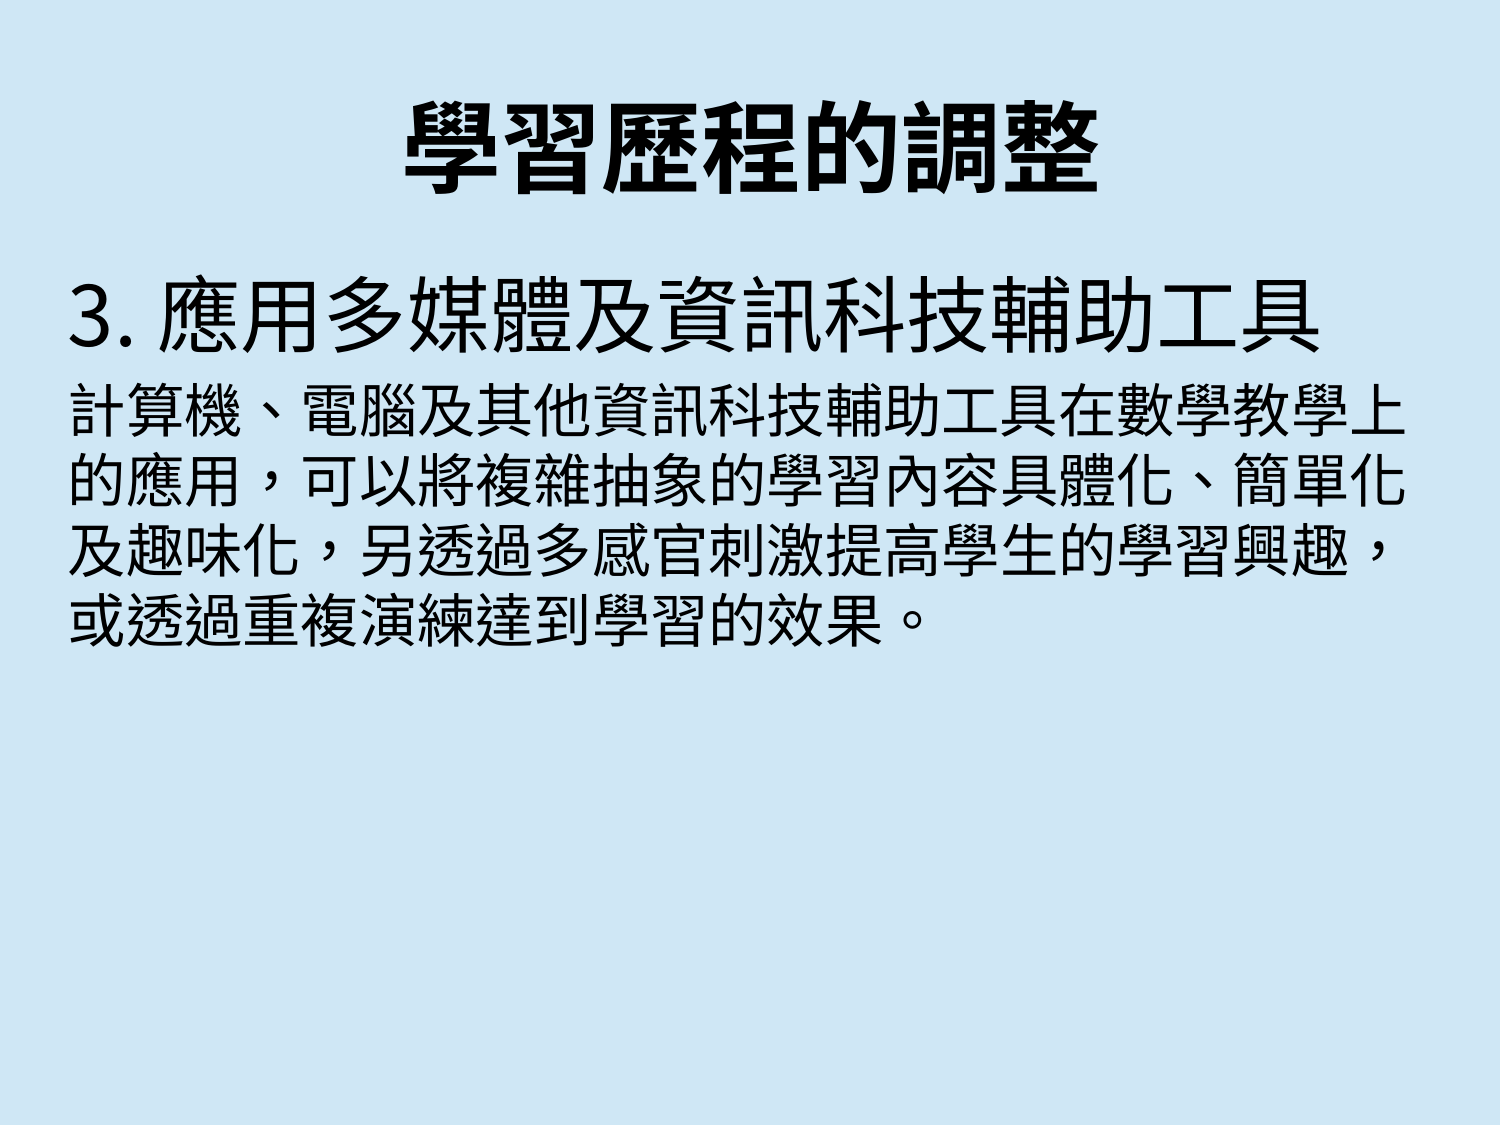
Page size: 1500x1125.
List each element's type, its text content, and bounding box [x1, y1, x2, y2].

list 3.應用多媒體及資訊科技輔助工具 計算機、電腦及其他資訊科技輔助工具在數學教學上的應用，可以將複雜抽象的學習內容具體化、簡單化及趣味化，另透過多感官刺激提高學生的學習興趣，或透過重複演練達到學習的效果。 [53, 255, 1437, 998]
title 學習歷程的調整 [76, 78, 1427, 255]
